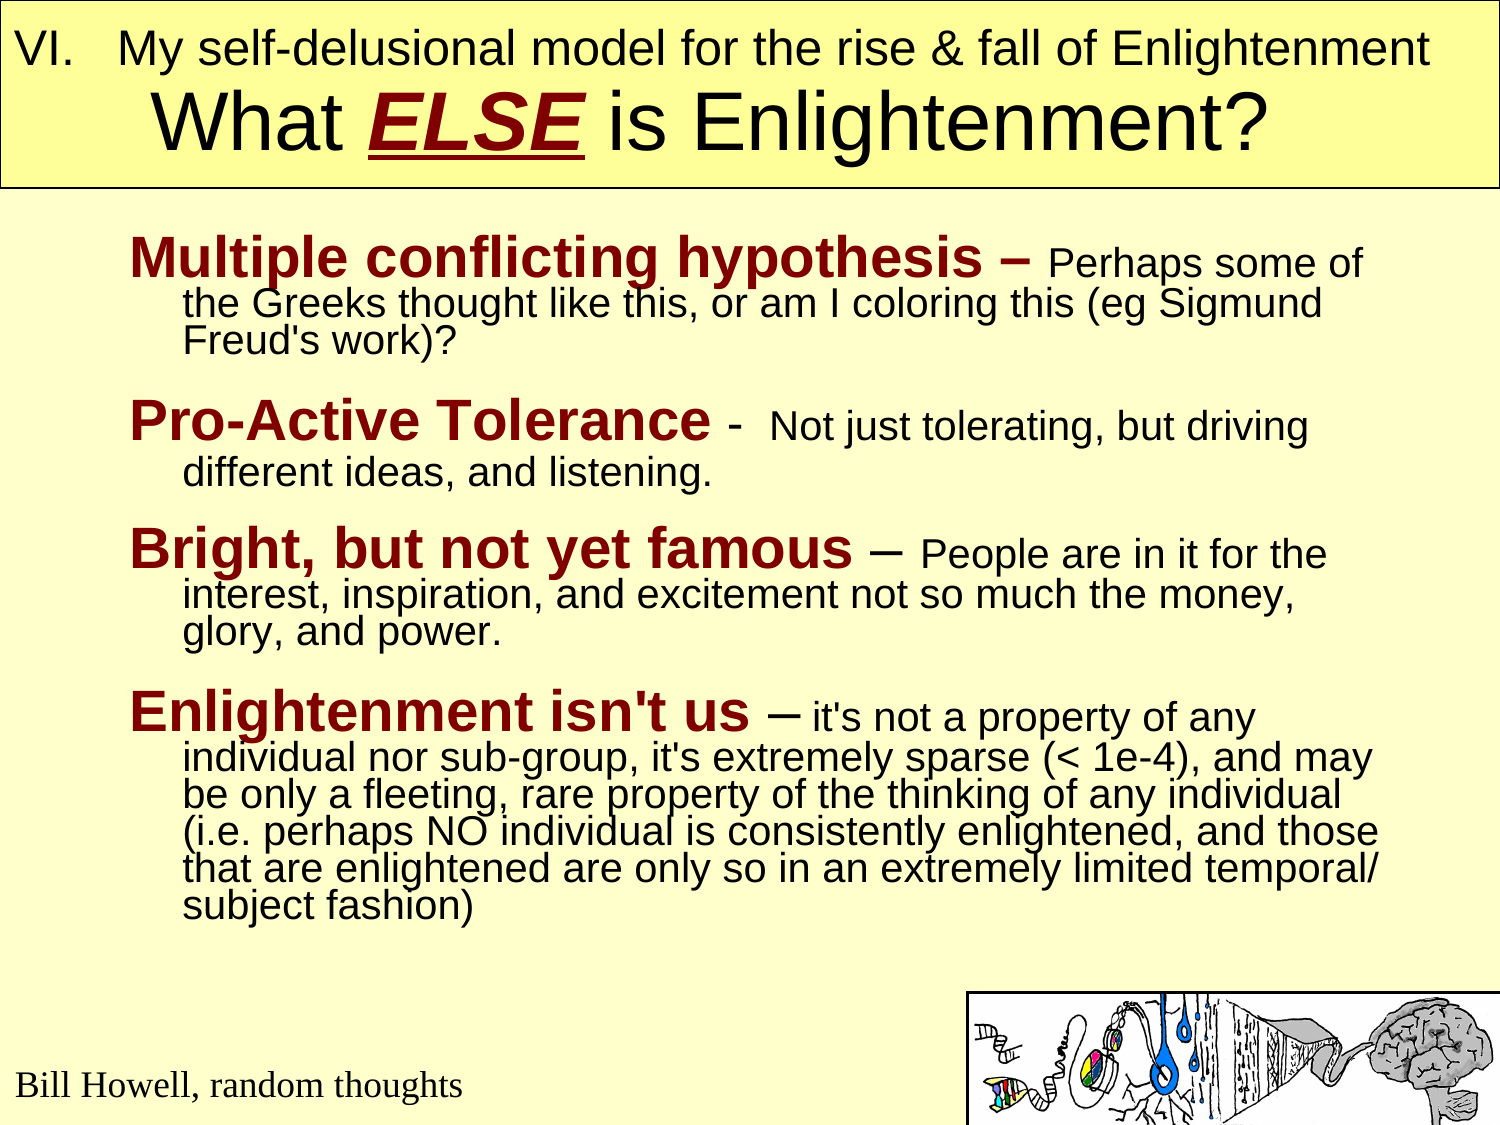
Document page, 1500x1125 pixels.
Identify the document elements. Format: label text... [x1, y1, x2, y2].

text_box Bill Howell, random thoughts [0, 973, 945, 1125]
picture [969, 994, 1500, 1125]
title VI. My self-delusional model for the rise & fall of Enlightenment What ELSE is Enlightenment? [0, 0, 1500, 189]
list Multiple conflicting hypothesis – Perhaps some of the Greeks thought like this, or am I coloring this (eg Sigmund Freud's work)? Pro-Active Tolerance - Not just tolerating, but driving different ideas, and listening. Bright, but not yet famous – People are in it for the interest, inspiration, and excitement not so much the money, glory, and power. Enlightenment isn't us – it's not a property of any individual nor sub-group, it's extremely sparse (< 1e-4), and may be only a fleeting, rare property of the thinking of any individual (i.e. perhaps NO individual is consistently enlightened, and those that are enlightened are only so in an extremely limited temporal/ subject fashion) [112, 236, 1394, 1020]
